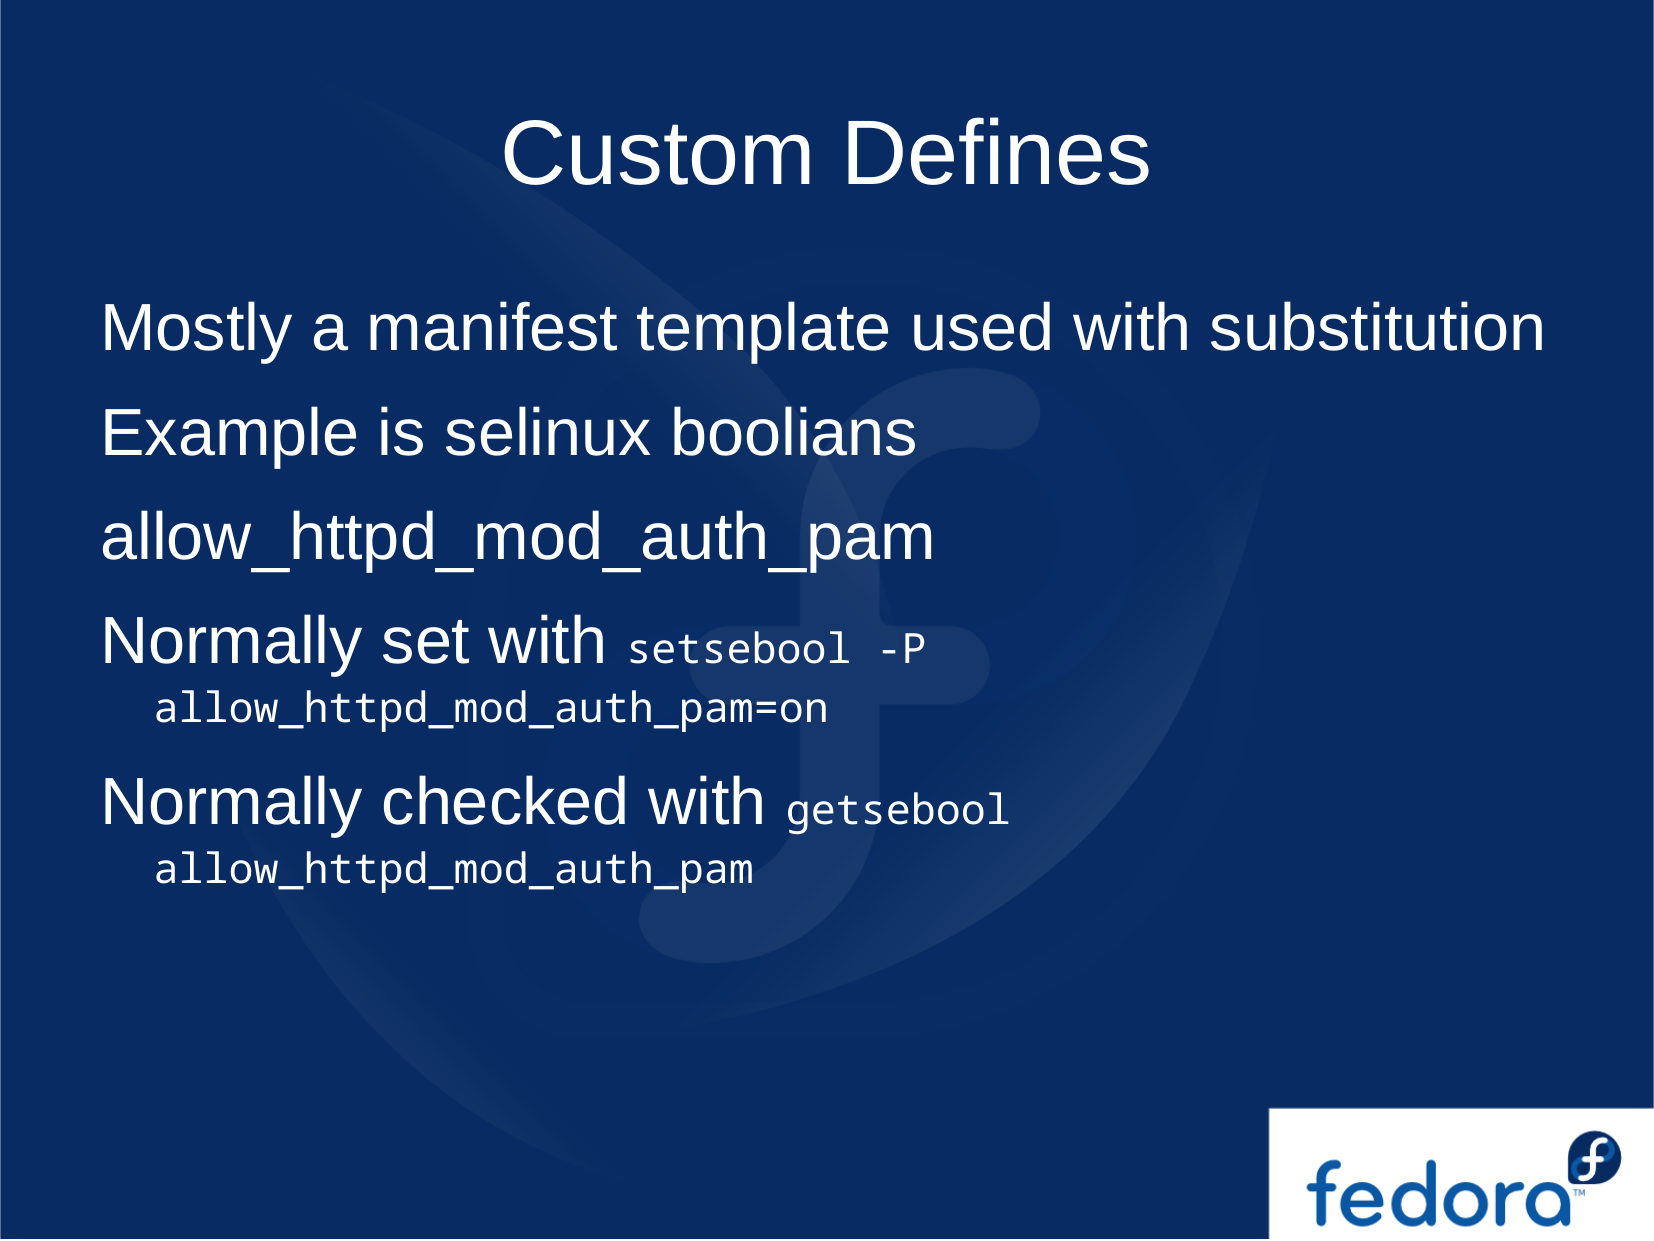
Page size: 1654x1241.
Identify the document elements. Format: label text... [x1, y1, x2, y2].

title Custom Defines [82, 56, 1571, 250]
picture [0, 0, 1654, 1239]
list Mostly a manifest template used with substitution Example is selinux boolians allow_httpd_mod_auth_pam Normally set with setsebool -P allow_httpd_mod_auth_pam=on Normally checked with getsebool allow_httpd_mod_auth_pam [82, 290, 1571, 1094]
